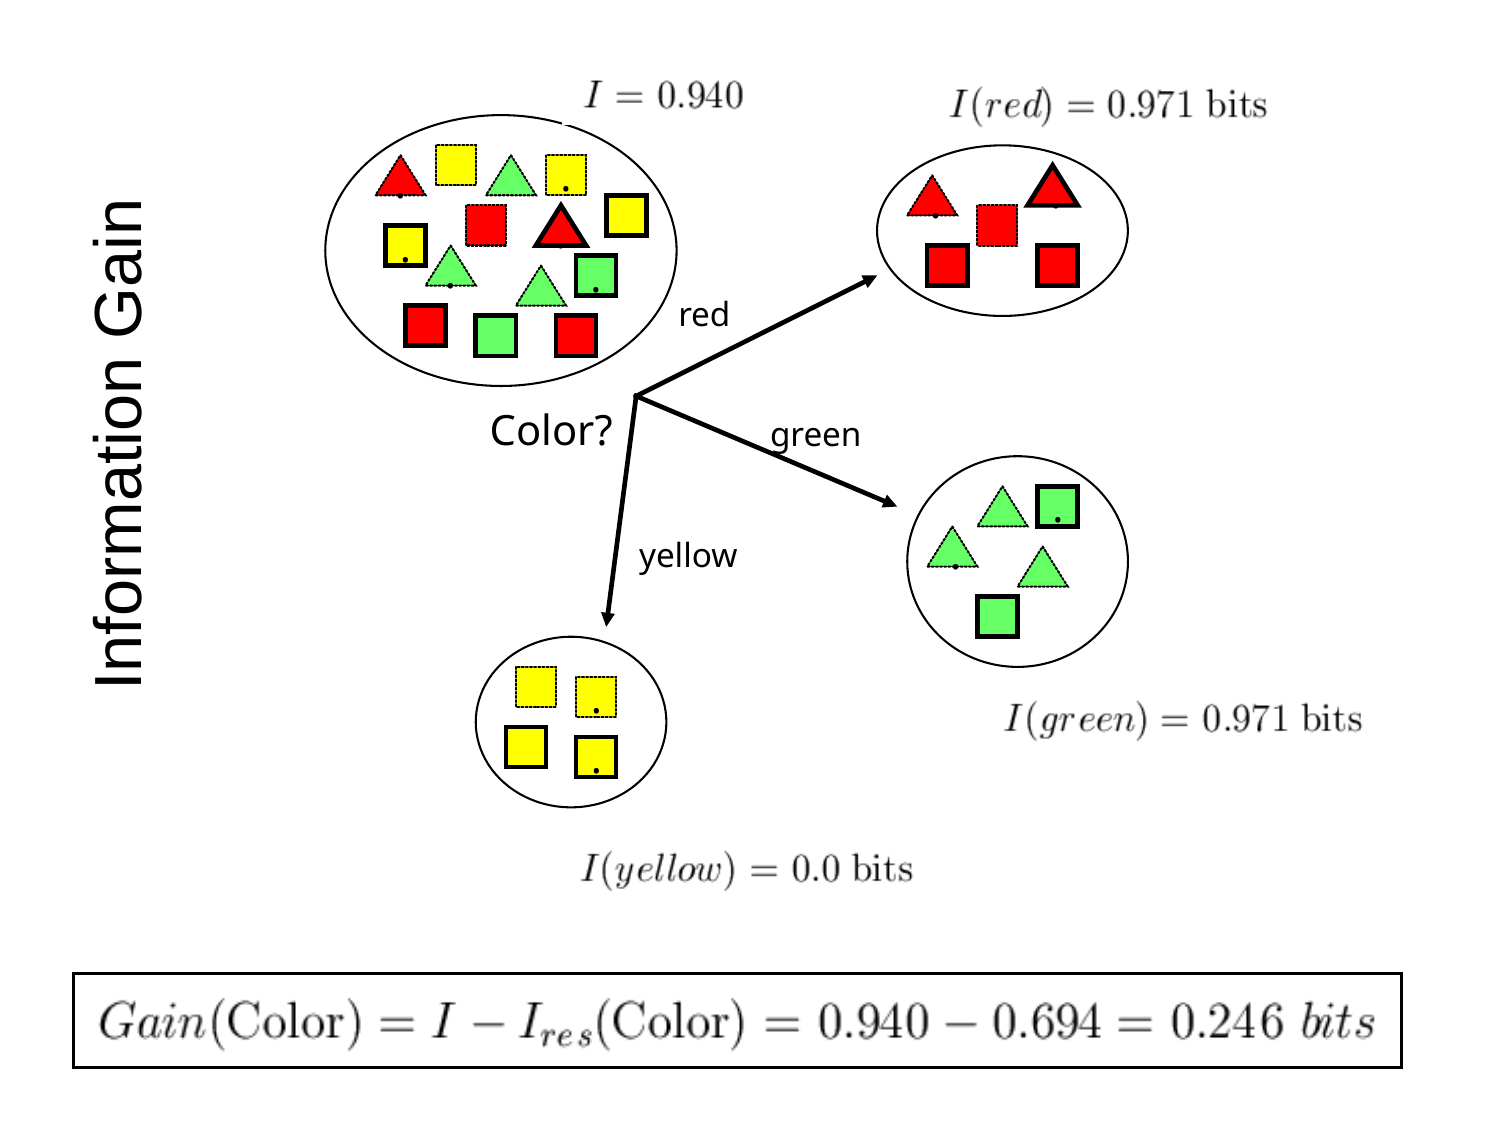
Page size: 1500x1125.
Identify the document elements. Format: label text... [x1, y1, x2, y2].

text_box Color? [474, 396, 628, 462]
text_box [1037, 245, 1078, 286]
text_box . [1027, 165, 1078, 206]
text_box . [575, 255, 617, 296]
text_box [977, 486, 1028, 527]
text_box . [576, 736, 617, 778]
text_box [555, 315, 597, 356]
text_box [435, 145, 476, 186]
text_box [977, 205, 1018, 246]
text_box [515, 265, 567, 306]
text_box [515, 666, 556, 707]
picture [937, 74, 1280, 138]
text_box [606, 195, 647, 236]
picture [562, 837, 932, 901]
text_box [927, 245, 968, 286]
text_box . [546, 155, 587, 196]
text_box [505, 726, 546, 768]
title Information Gain [49, 112, 163, 801]
text_box . [375, 155, 426, 196]
text_box . [1037, 486, 1078, 527]
text_box . [576, 676, 617, 717]
text_box . [535, 205, 587, 246]
text_box [485, 155, 536, 196]
picture [987, 687, 1372, 751]
picture [562, 62, 757, 126]
text_box green [755, 405, 877, 462]
text_box . [927, 526, 978, 567]
picture [75, 975, 1401, 1067]
text_box . [385, 225, 426, 266]
text_box red [663, 285, 746, 341]
text_box . [425, 245, 476, 286]
text_box [977, 596, 1018, 637]
text_box . [907, 175, 958, 216]
text_box [405, 305, 446, 346]
text_box yellow [624, 526, 753, 582]
text_box [1017, 546, 1068, 587]
text_box [465, 205, 506, 246]
text_box [475, 315, 516, 356]
